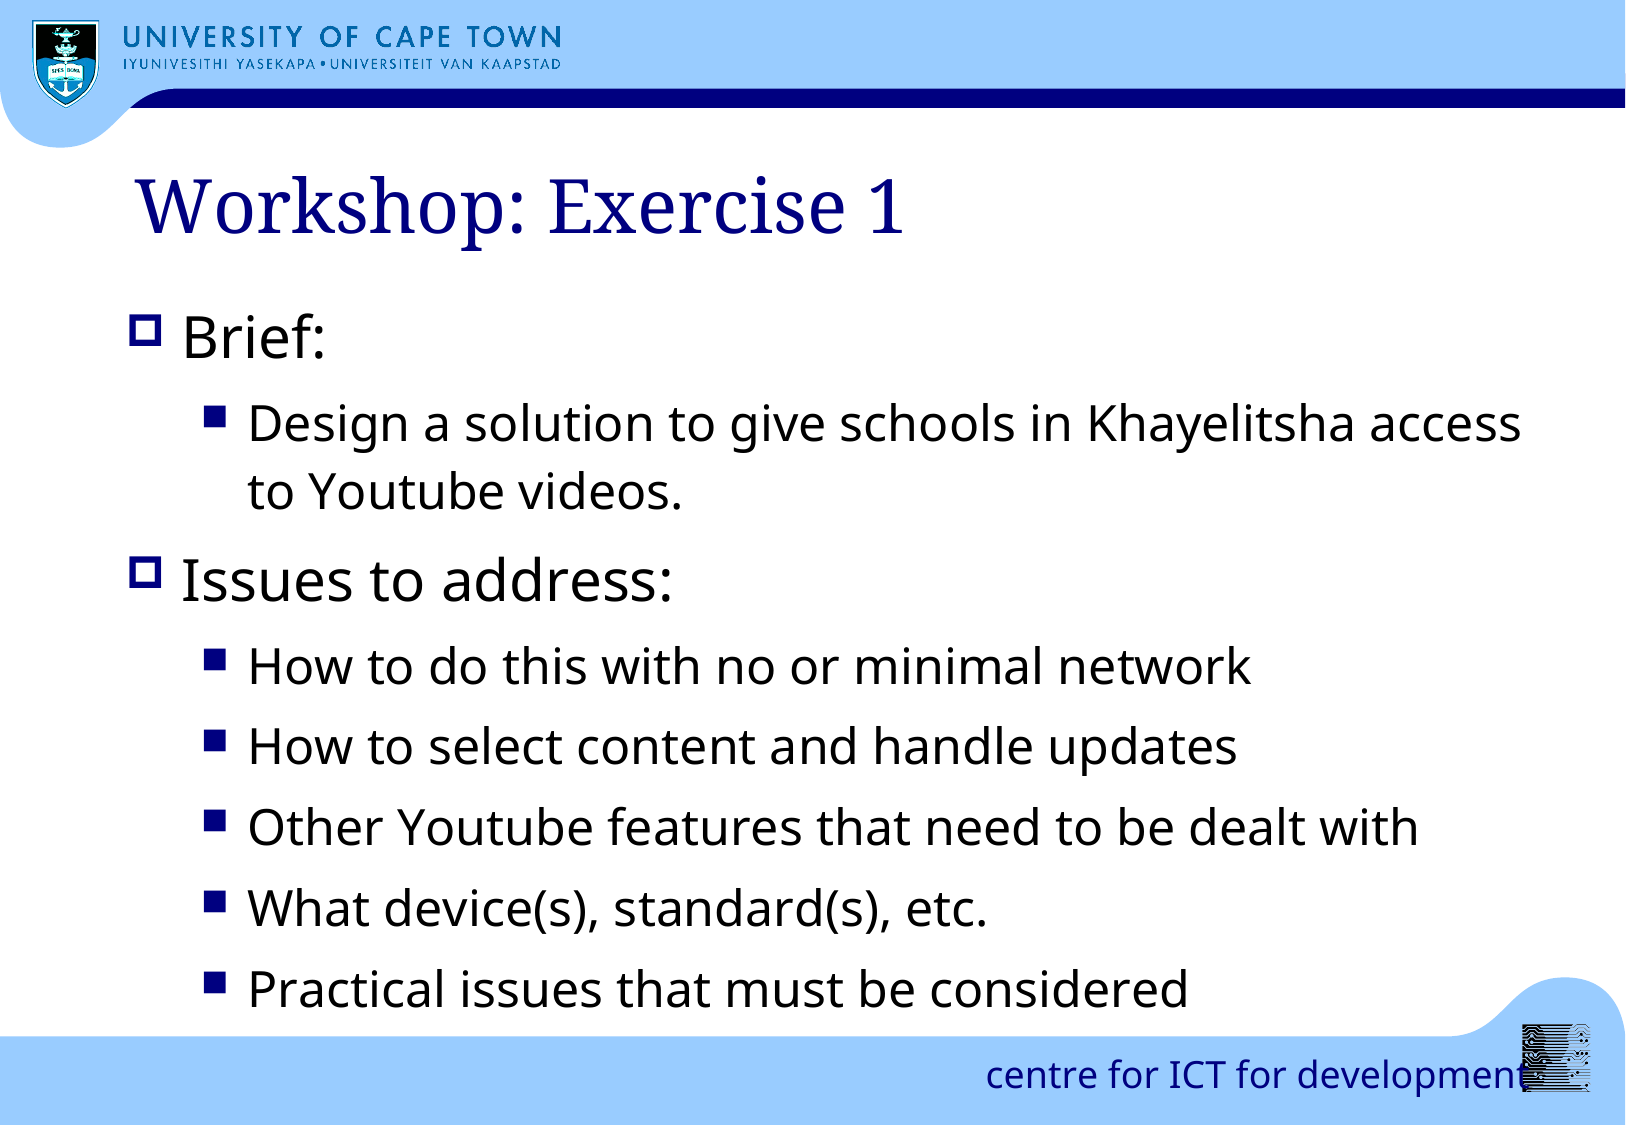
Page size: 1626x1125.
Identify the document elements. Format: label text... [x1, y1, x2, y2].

title Workshop: Exercise 1 [134, 140, 1571, 268]
picture [1522, 1024, 1591, 1092]
picture [120, 23, 563, 71]
list Brief: Design a solution to give schools in Khayelitsha access to Youtube videos. Issues to address: How to do this with no or minimal network How to select content and handle updates Other Youtube features that need to be dealt with What device(s), standard(s), etc. Practical issues that must be considered [125, 296, 1570, 1039]
picture [32, 20, 100, 109]
